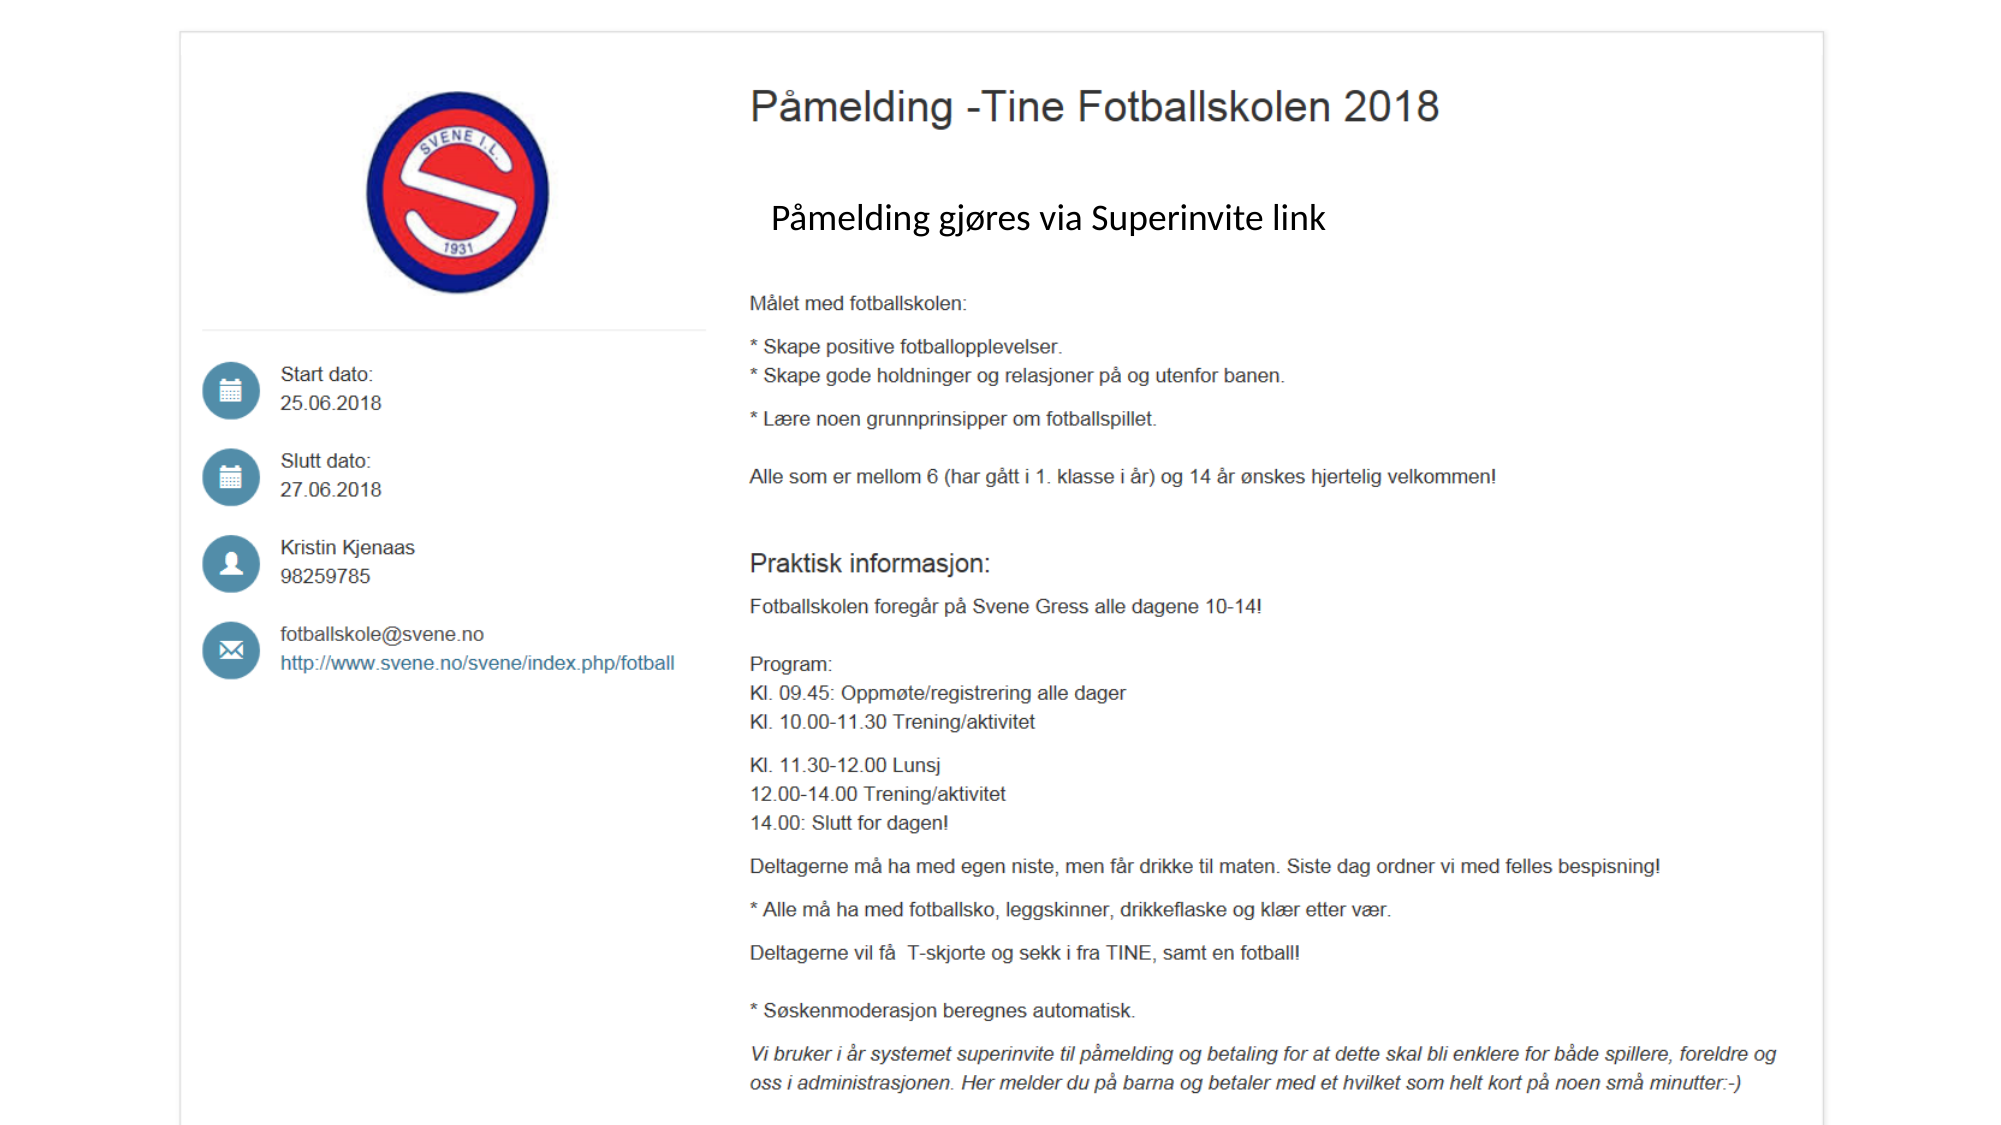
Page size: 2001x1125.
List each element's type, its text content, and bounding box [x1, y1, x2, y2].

text_box [744, 185, 1162, 266]
picture [107, 18, 1889, 1125]
text_box Påmelding gjøres via Superinvite link [756, 185, 1366, 246]
